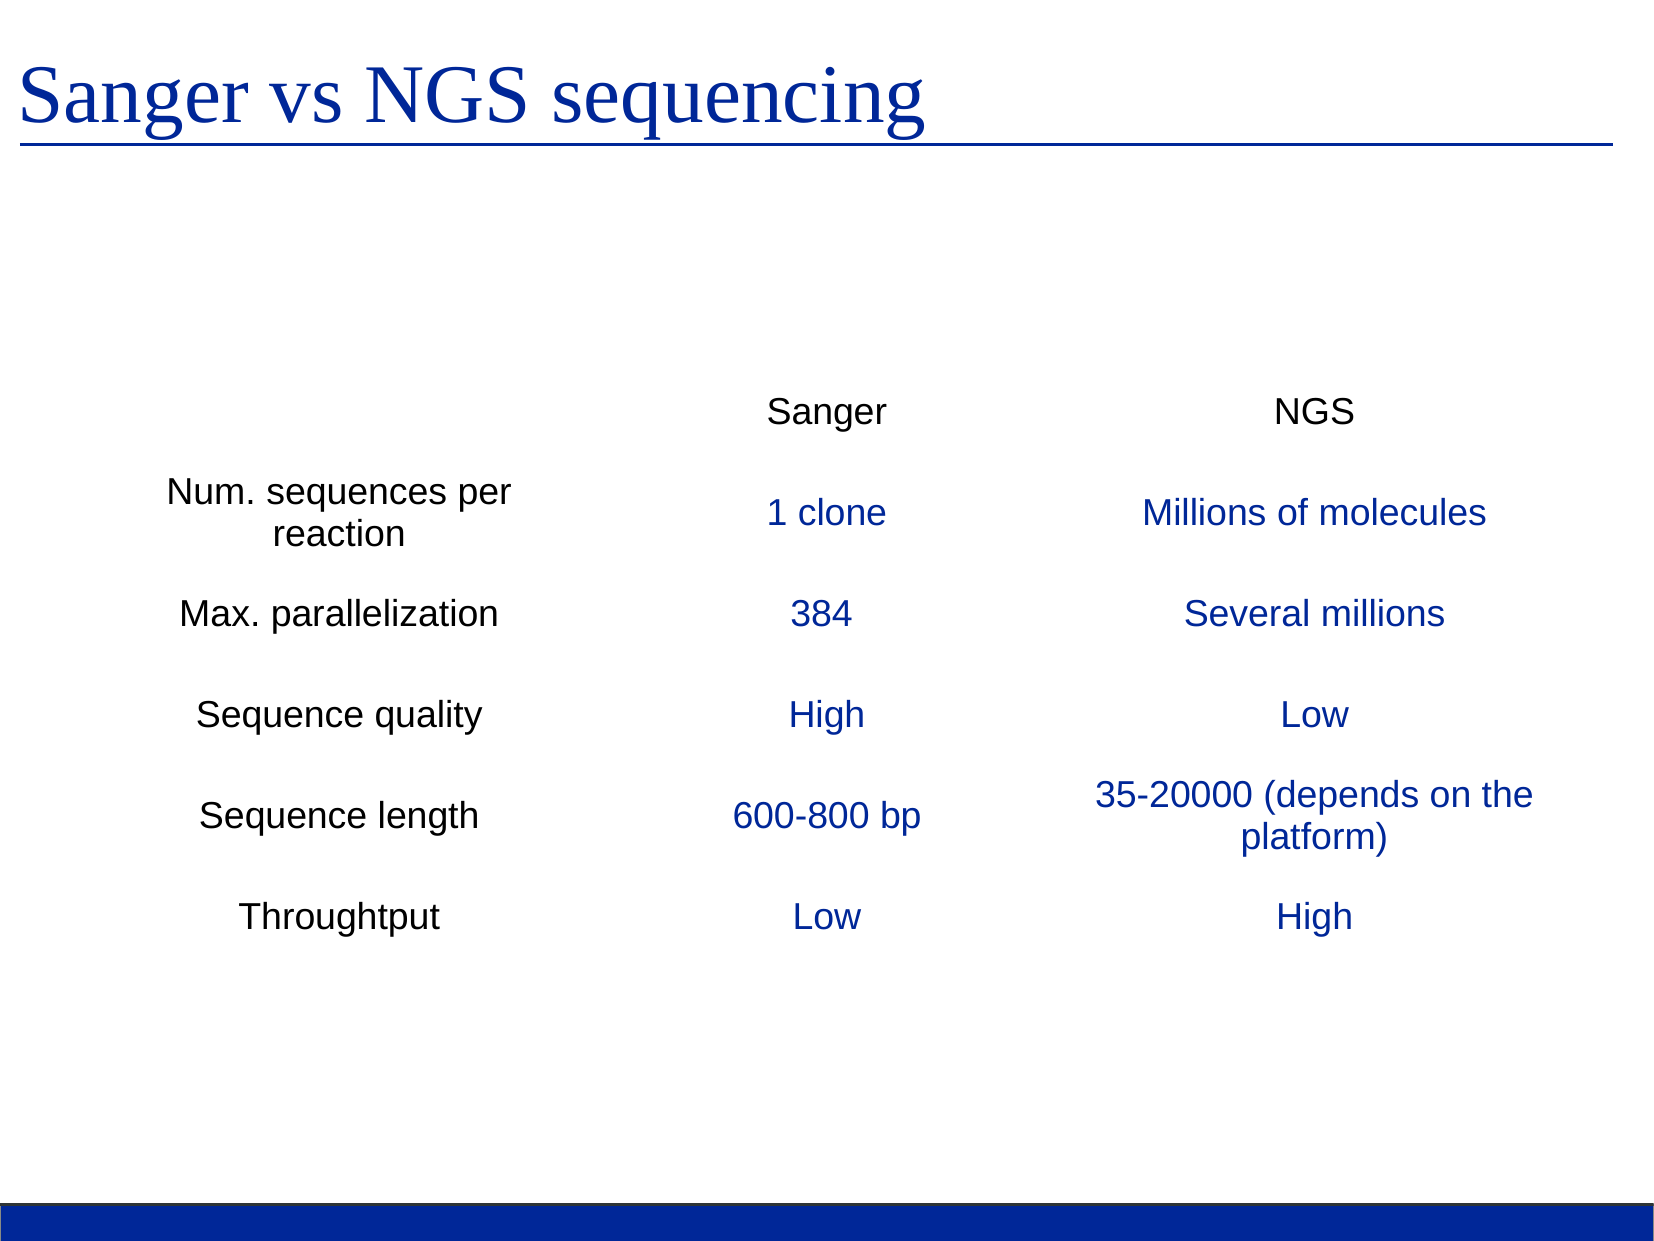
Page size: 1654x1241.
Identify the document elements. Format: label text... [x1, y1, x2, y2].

table_cell High [1071, 866, 1558, 967]
table_header NGS [1071, 361, 1558, 462]
title Sanger vs NGS sequencing [17, 0, 1589, 198]
table_header [95, 361, 583, 462]
table_cell 600-800 bp [583, 765, 1071, 866]
table_cell Max. parallelization [95, 563, 583, 664]
table_cell 35-20000 (depends on the platform) [1071, 765, 1558, 866]
table_cell Throughtput [95, 866, 583, 967]
table_cell Low [583, 866, 1071, 967]
table_cell Sequence quality [95, 664, 583, 765]
table_header Sanger [583, 361, 1071, 462]
table_cell Low [1071, 664, 1558, 765]
table_cell 1 clone [583, 462, 1071, 563]
table_cell Num. sequences per reaction [95, 462, 583, 563]
table_cell Several millions [1071, 563, 1558, 664]
table_cell Sequence length [95, 765, 583, 866]
table_cell High [583, 664, 1071, 765]
table_cell Millions of molecules [1071, 462, 1558, 563]
table_cell 384 [583, 563, 1071, 664]
